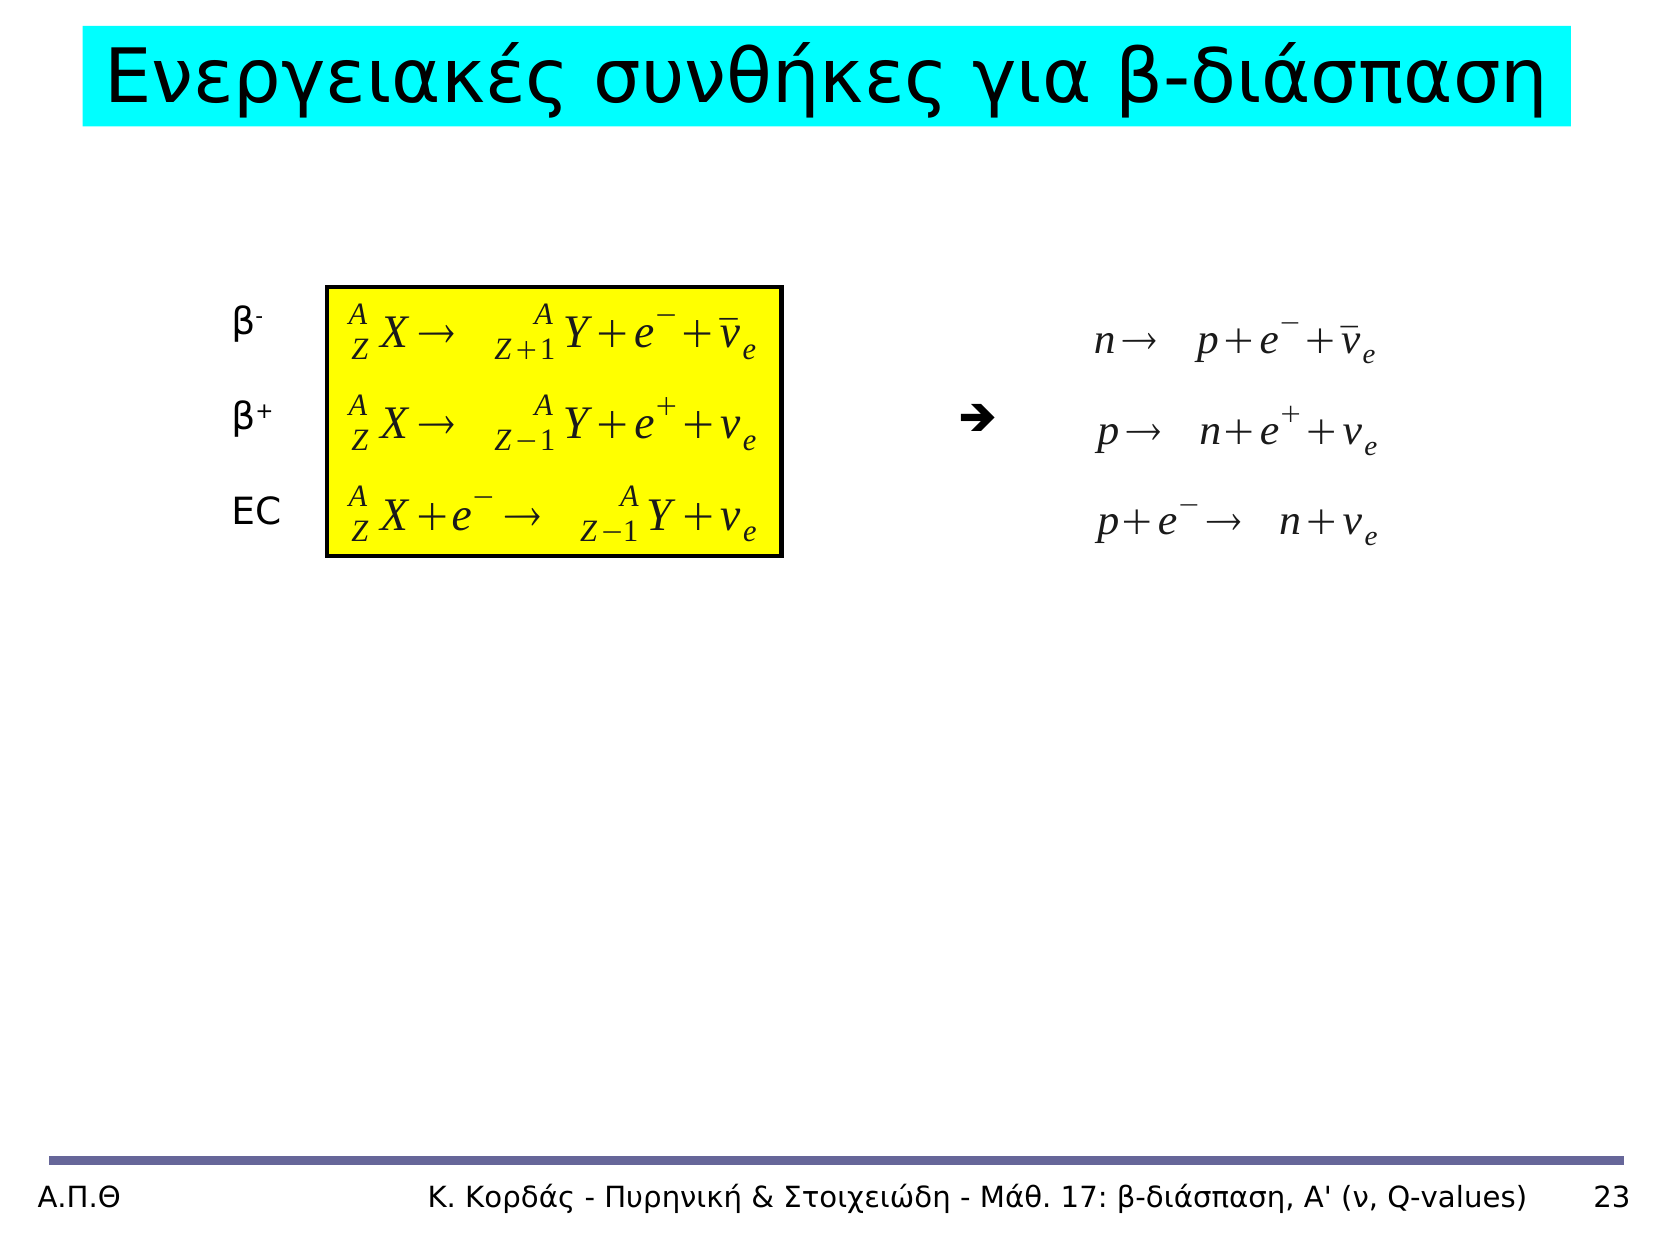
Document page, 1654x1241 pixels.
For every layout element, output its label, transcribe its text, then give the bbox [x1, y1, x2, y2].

title Ενεργειακές συνθήκες για β-διάσπαση [82, 25, 1571, 127]
text_box β- β+ EC [216, 289, 325, 540]
text_box  [943, 386, 1039, 447]
chart [1082, 307, 1392, 371]
chart [334, 480, 773, 550]
chart [1080, 398, 1393, 462]
chart [334, 298, 773, 367]
chart [1080, 489, 1394, 553]
text_box [327, 287, 782, 556]
chart [334, 389, 773, 458]
